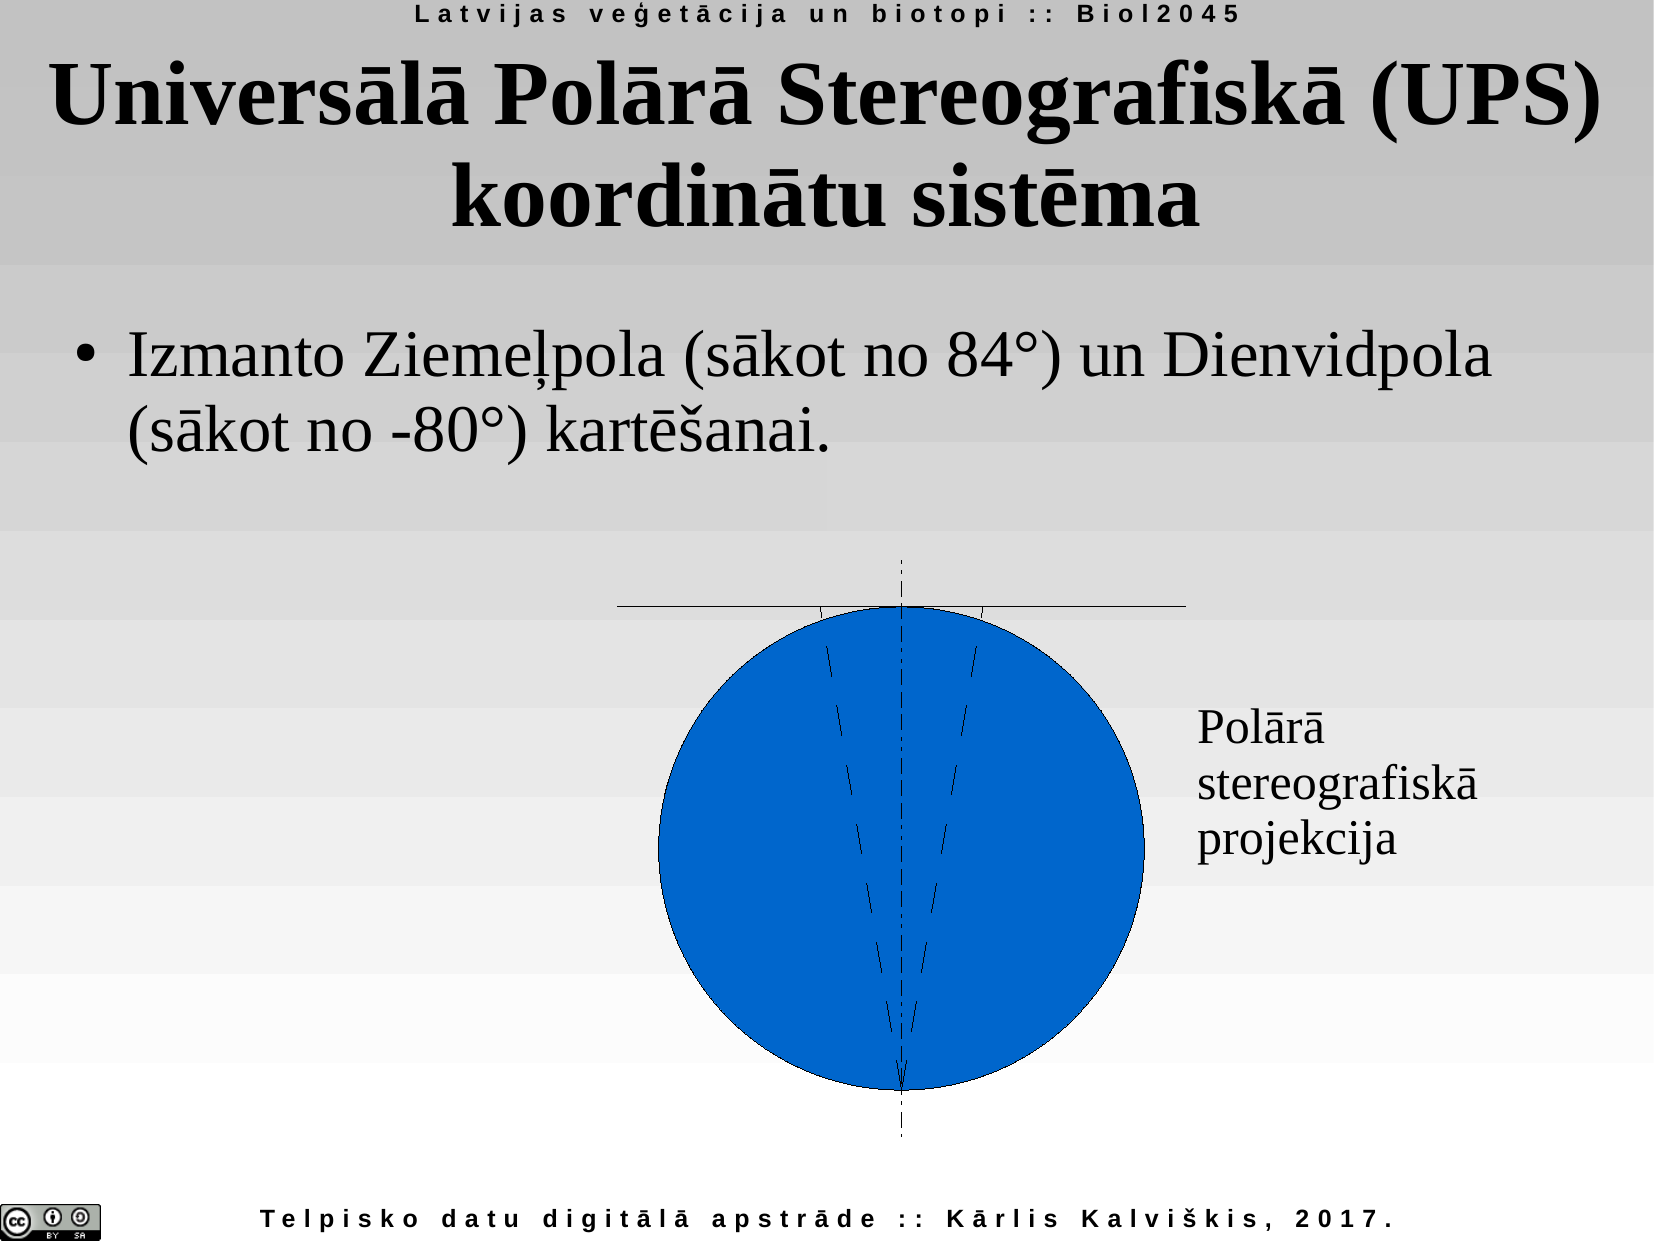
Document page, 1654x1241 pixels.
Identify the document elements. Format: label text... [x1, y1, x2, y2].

text_box Polārā stereografiskā projekcija [1197, 699, 1479, 866]
text_box [658, 607, 1145, 1091]
title Universālā Polārā Stereografiskā (UPS) koordinātu sistēma [0, 1, 1654, 287]
list Izmanto Ziemeļpola (sākot no 84°) un Dienvidpola (sākot no -80°) kartēšanai. [56, 317, 1600, 1175]
picture [0, 287, 1654, 1241]
